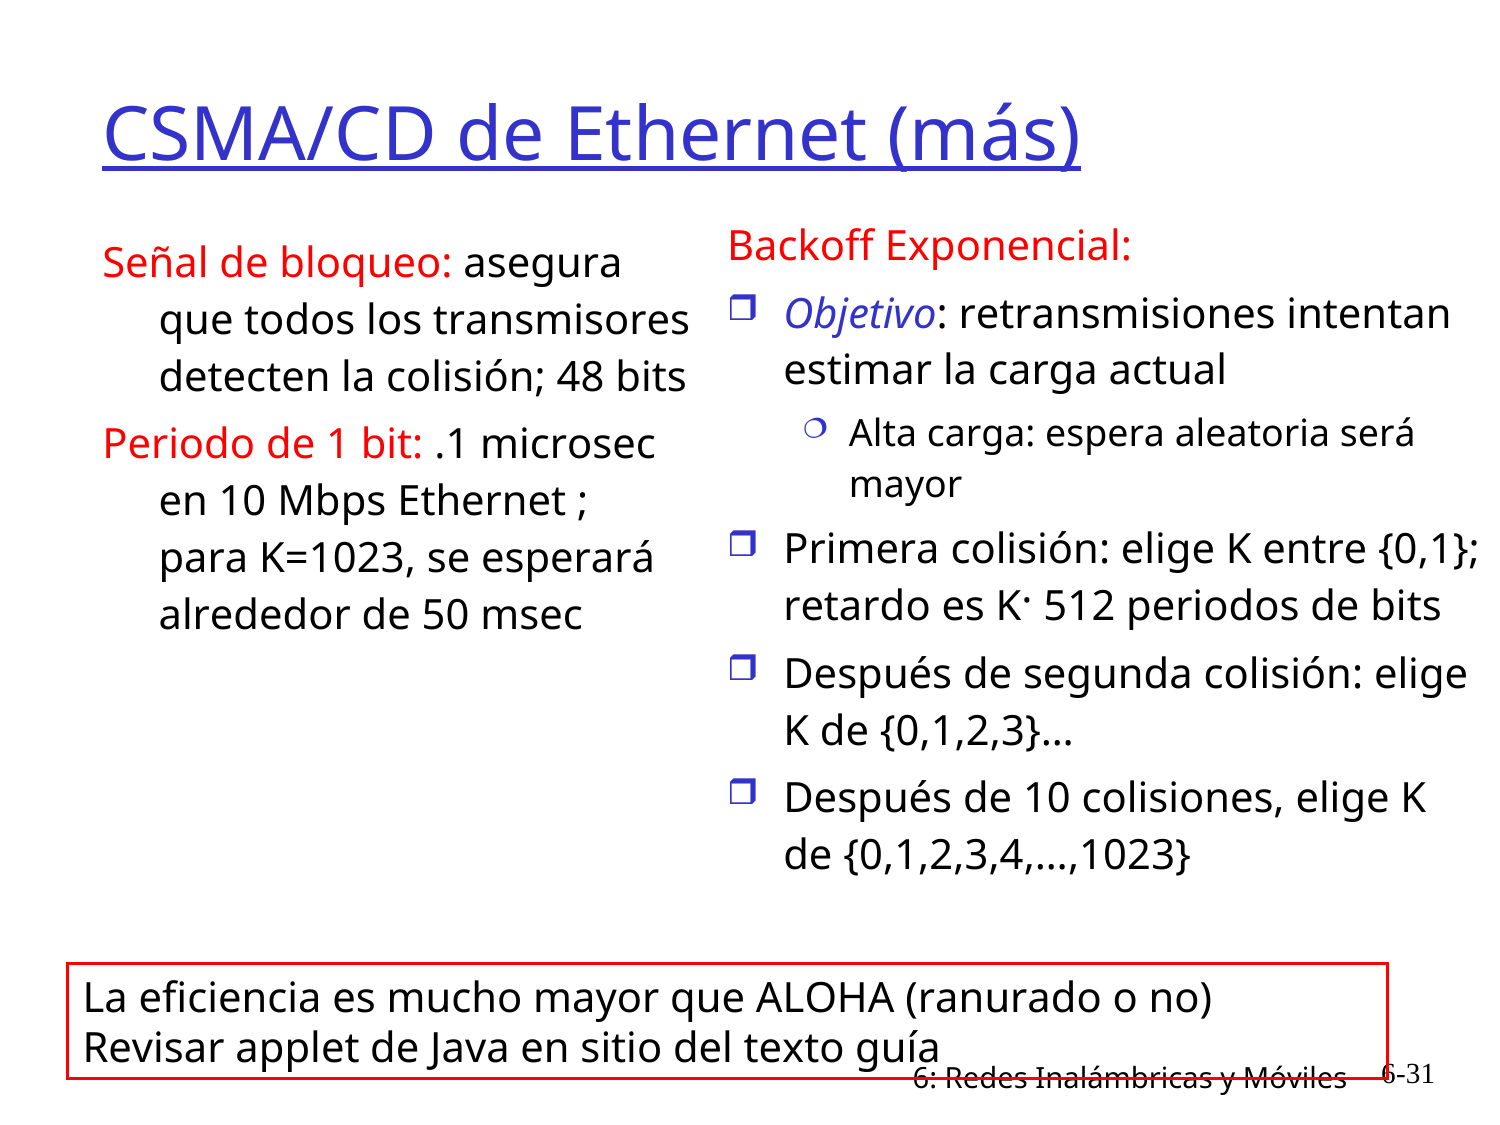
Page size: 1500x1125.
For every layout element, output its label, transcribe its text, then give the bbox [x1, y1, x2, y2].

title CSMA/CD de Ethernet (más) [87, 37, 1363, 224]
list Backoff Exponencial: Objetivo: retransmisiones intentan estimar la carga actual Alta carga: espera aleatoria será mayor Primera colisión: elige K entre {0,1}; retardo es K· 512 periodos de bits Después de segunda colisión: elige K de {0,1,2,3}… Después de 10 colisiones, elige K de {0,1,2,3,4,…,1023} [712, 208, 1500, 919]
text_box La eficiencia es mucho mayor que ALOHA (ranurado o no) Revisar applet de Java en sitio del texto guía [67, 963, 1388, 1079]
list Señal de bloqueo: asegura que todos los transmisores detecten la colisión; 48 bits Periodo de 1 bit: .1 microsec en 10 Mbps Ethernet ; para K=1023, se esperará alrededor de 50 msec [87, 224, 712, 795]
